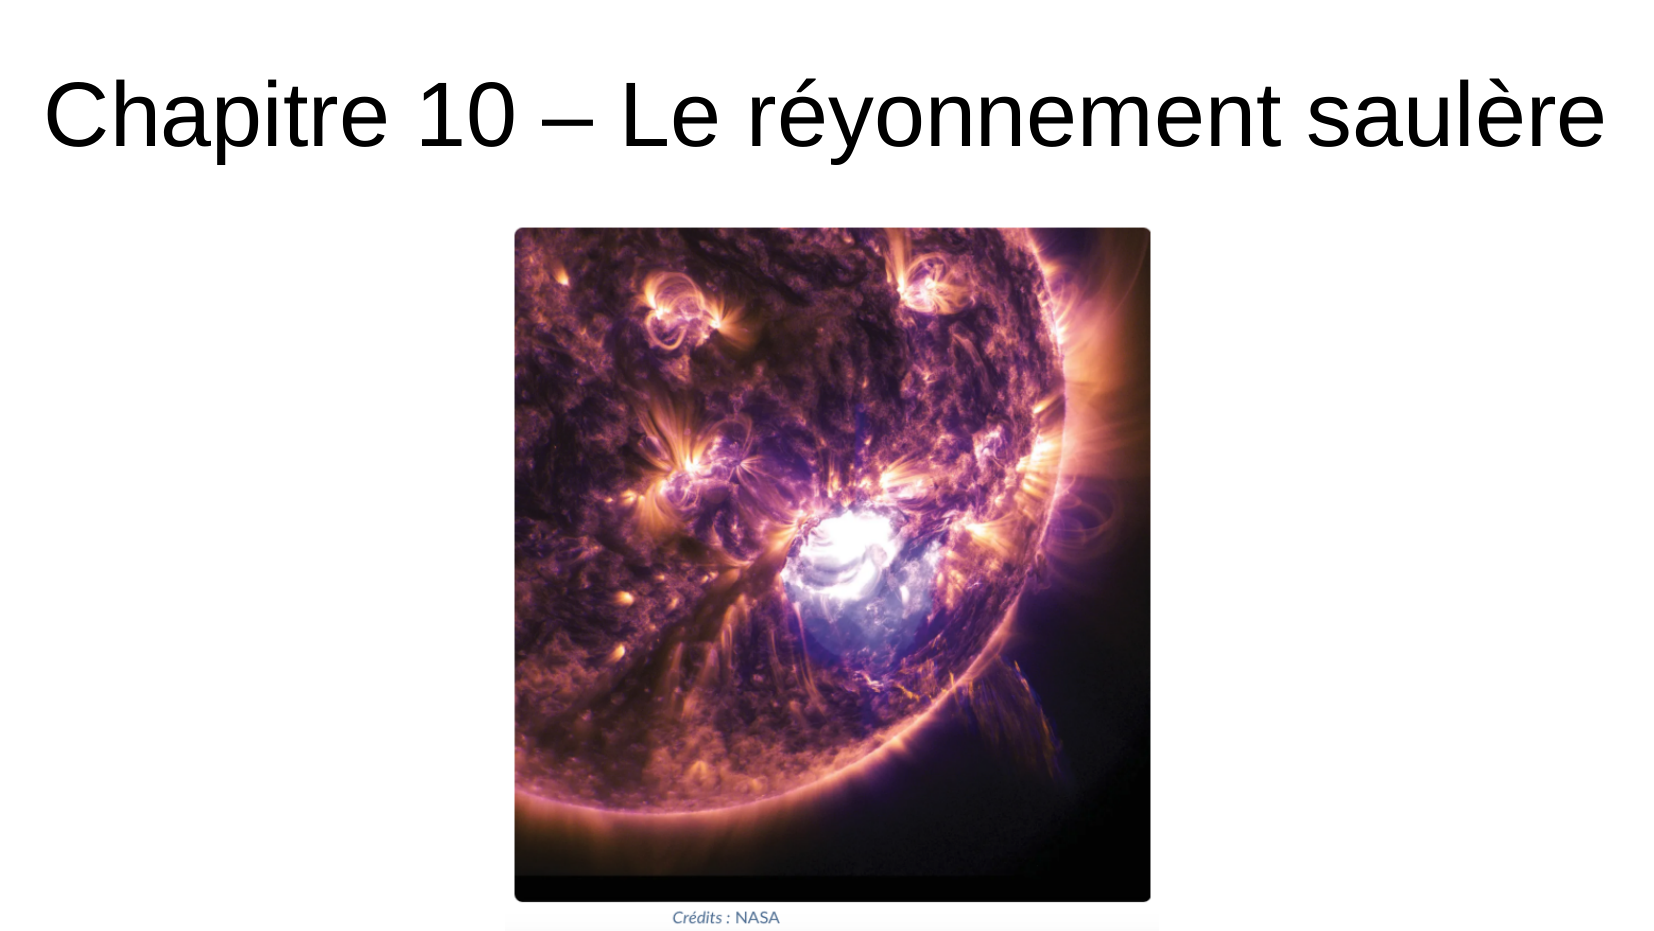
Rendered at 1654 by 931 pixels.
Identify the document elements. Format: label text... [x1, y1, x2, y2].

title Chapitre 10 – Le réyonnement saulère [0, 12, 1654, 218]
picture [505, 217, 1159, 931]
